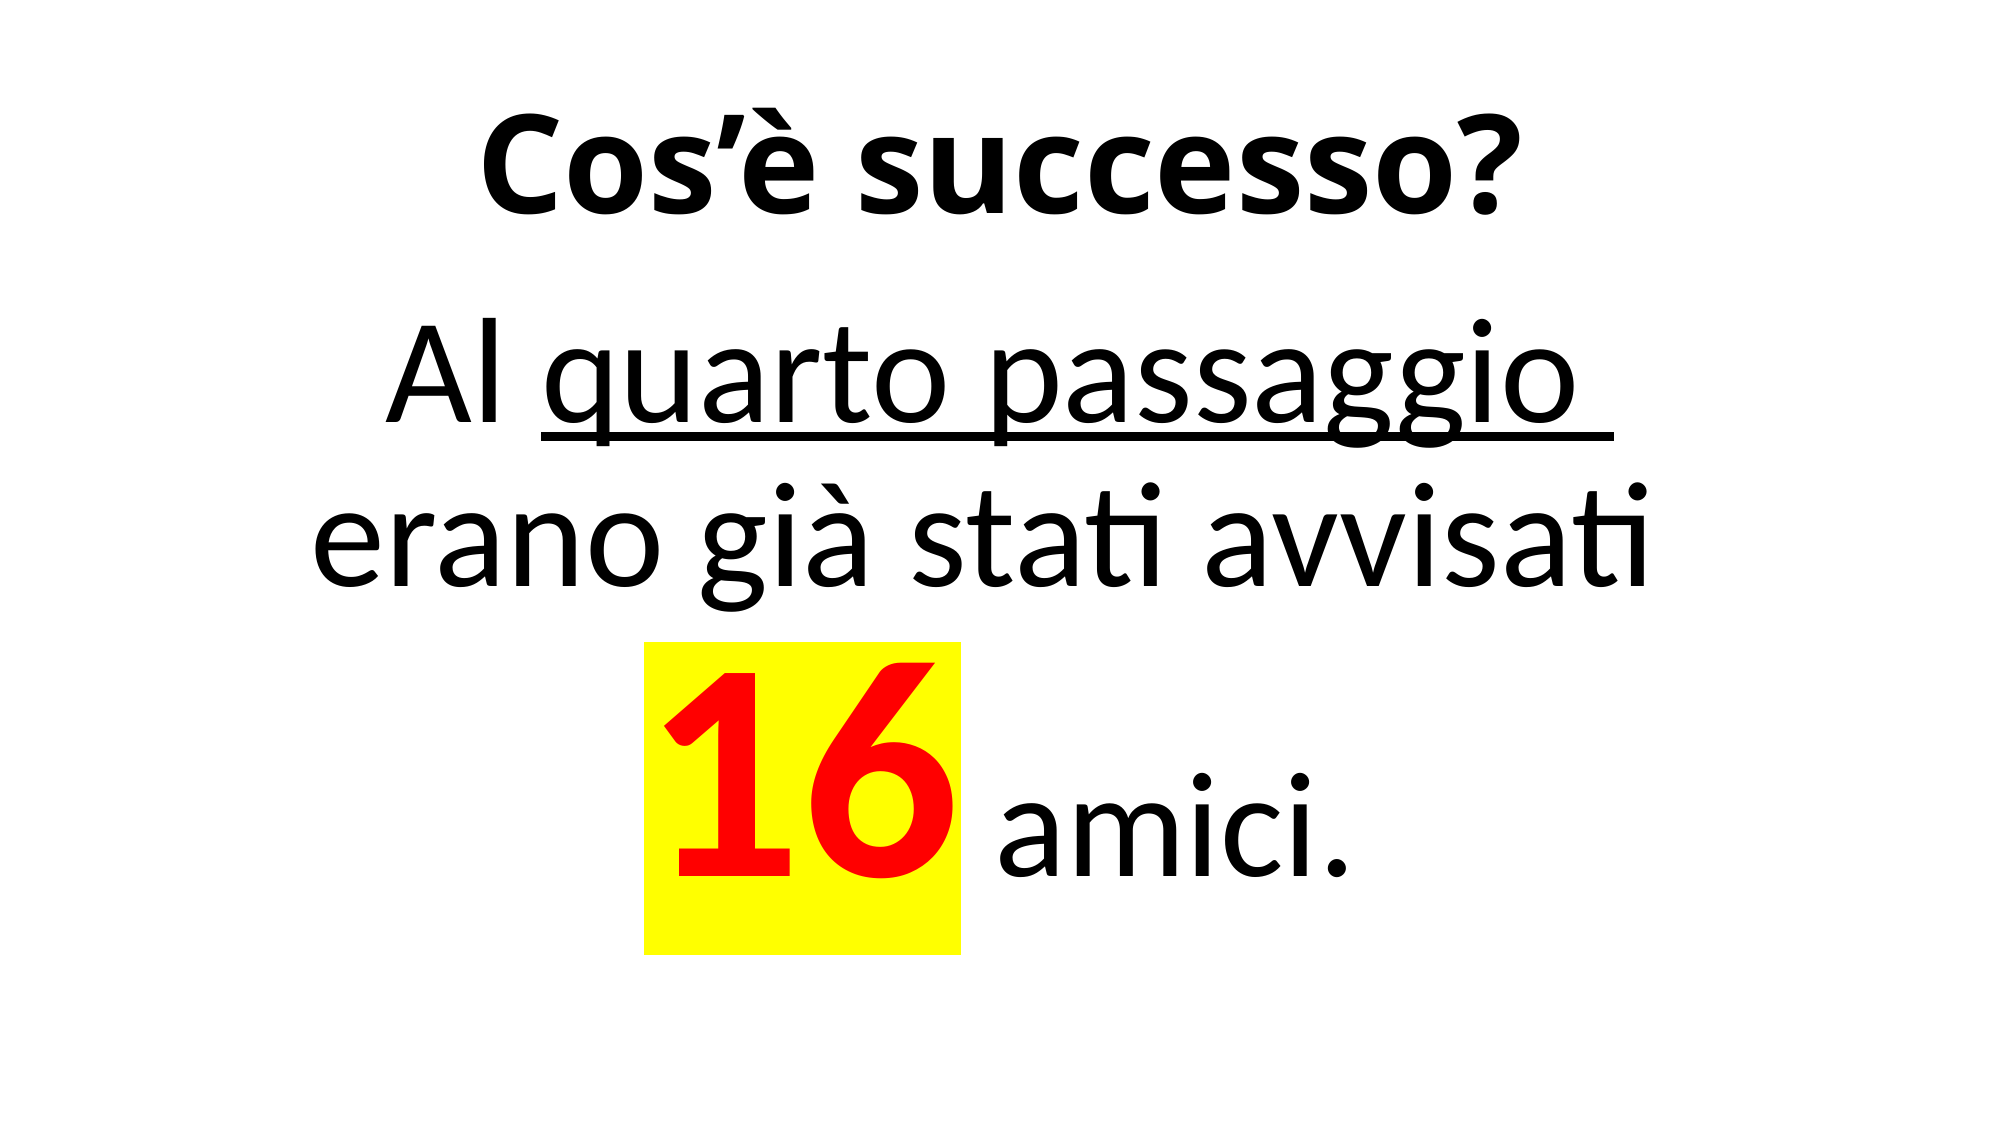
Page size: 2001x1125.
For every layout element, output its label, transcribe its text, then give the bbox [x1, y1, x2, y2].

title Cos’è successo? [137, 59, 1863, 278]
list Al quarto passaggio erano già stati avvisati 16 amici. [137, 299, 1863, 1014]
